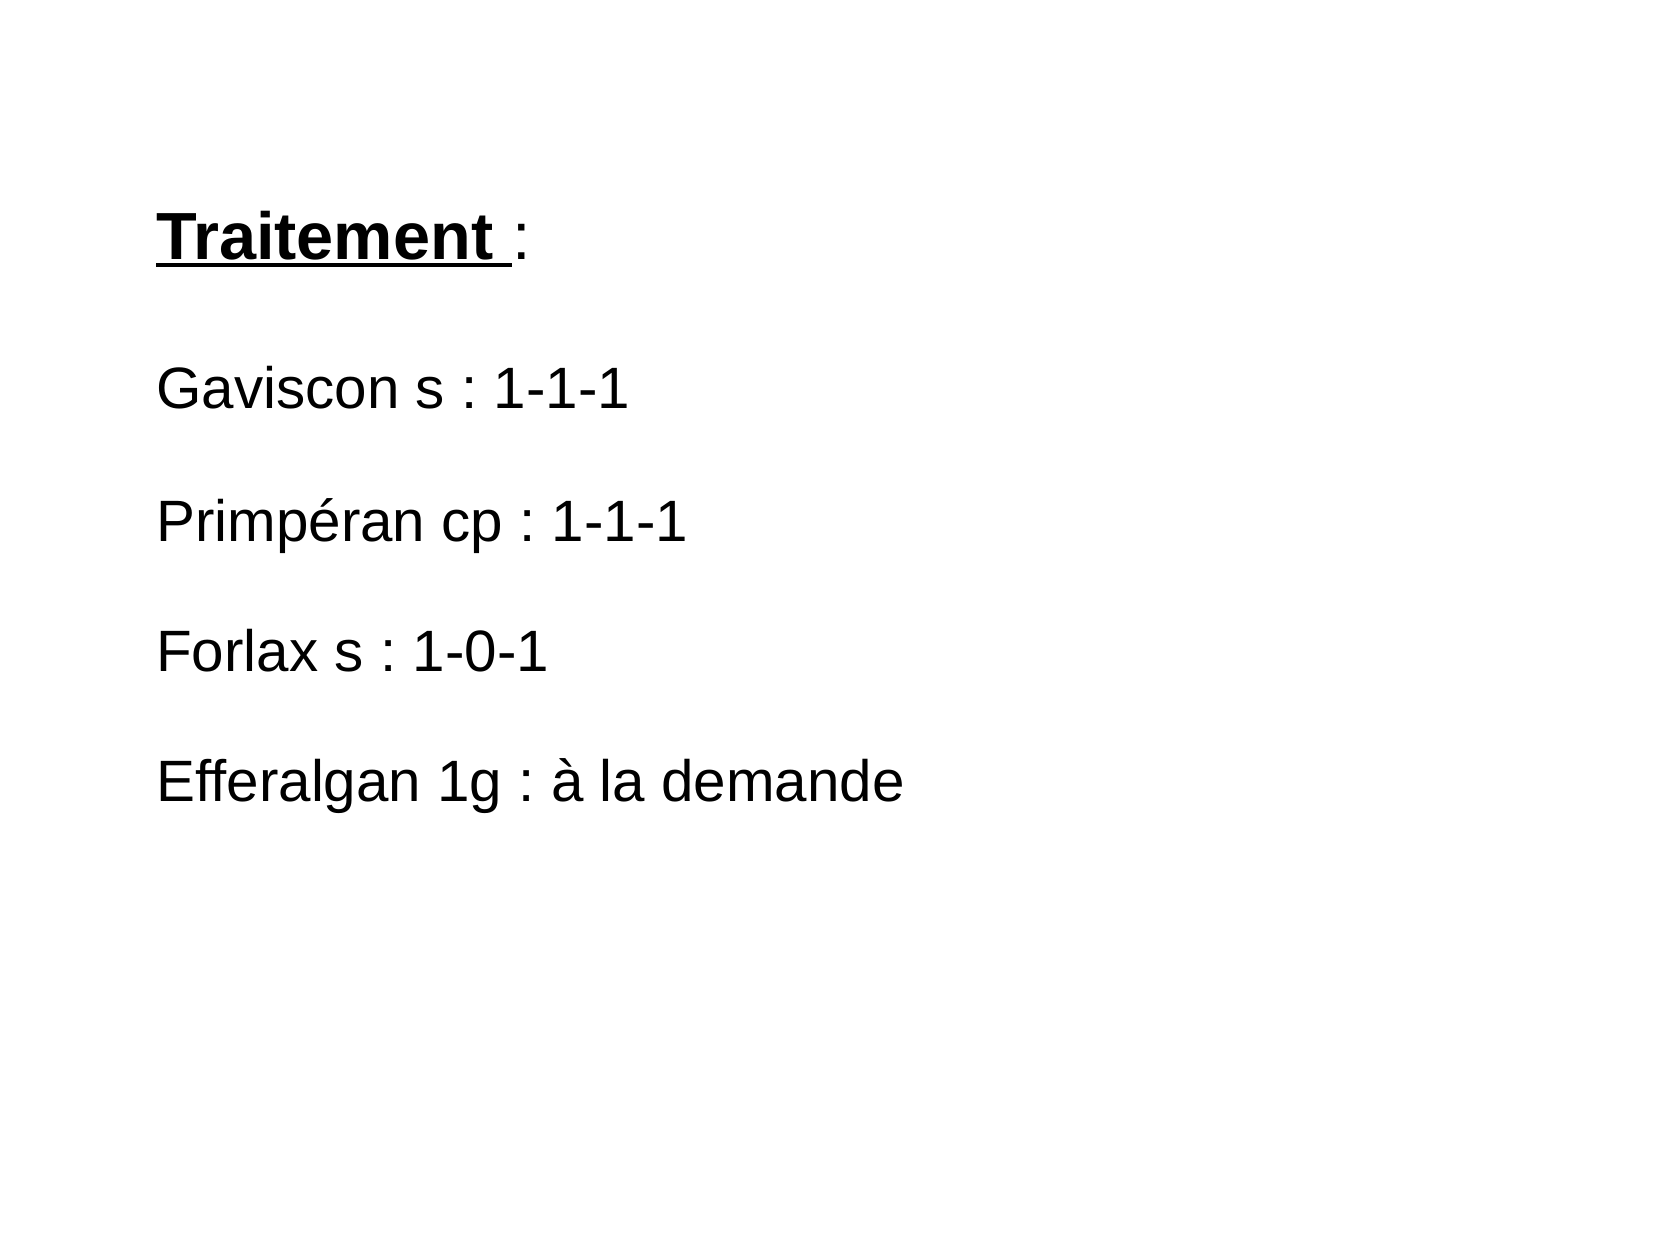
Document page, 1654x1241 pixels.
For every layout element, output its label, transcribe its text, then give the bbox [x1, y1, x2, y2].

subtitle Traitement : Gaviscon s : 1-1-1 Primpéran cp : 1-1-1 Forlax s : 1-0-1 Efferalgan 1g : à la demande [82, 49, 1571, 1109]
